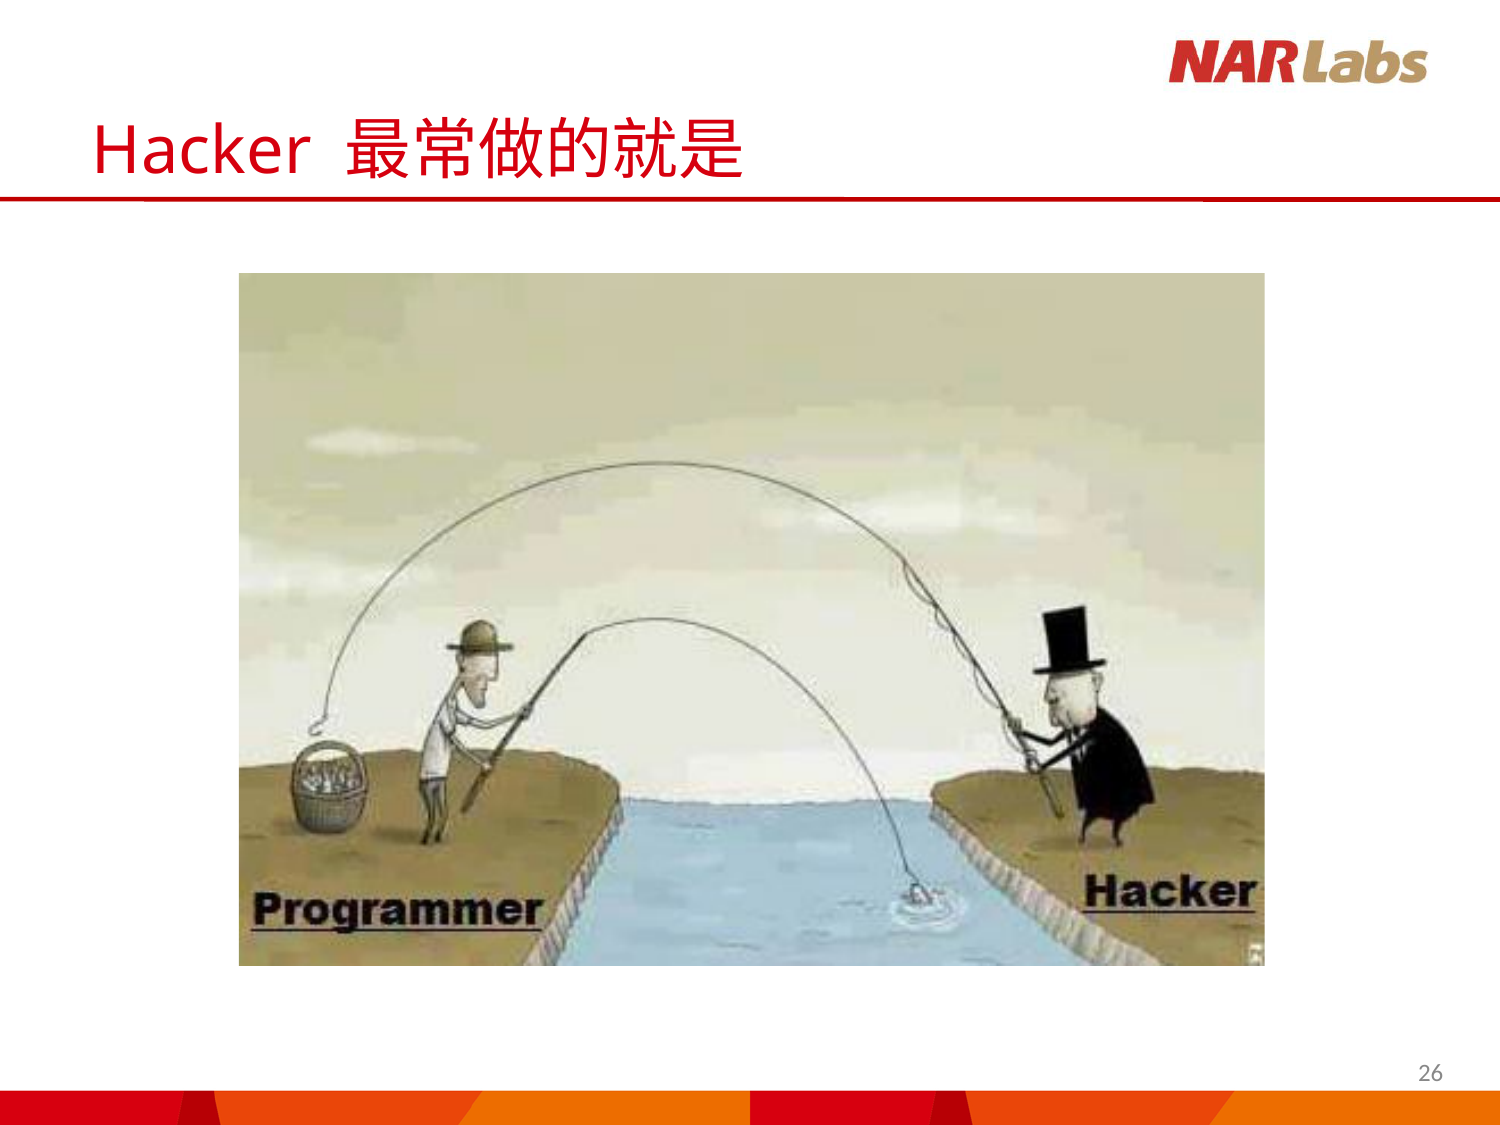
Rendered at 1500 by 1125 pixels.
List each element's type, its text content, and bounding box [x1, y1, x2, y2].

text_box 21 [1414, 1056, 1448, 1090]
title Hacker 最常做的就是 [89, 107, 1411, 189]
text_box [239, 273, 1265, 966]
